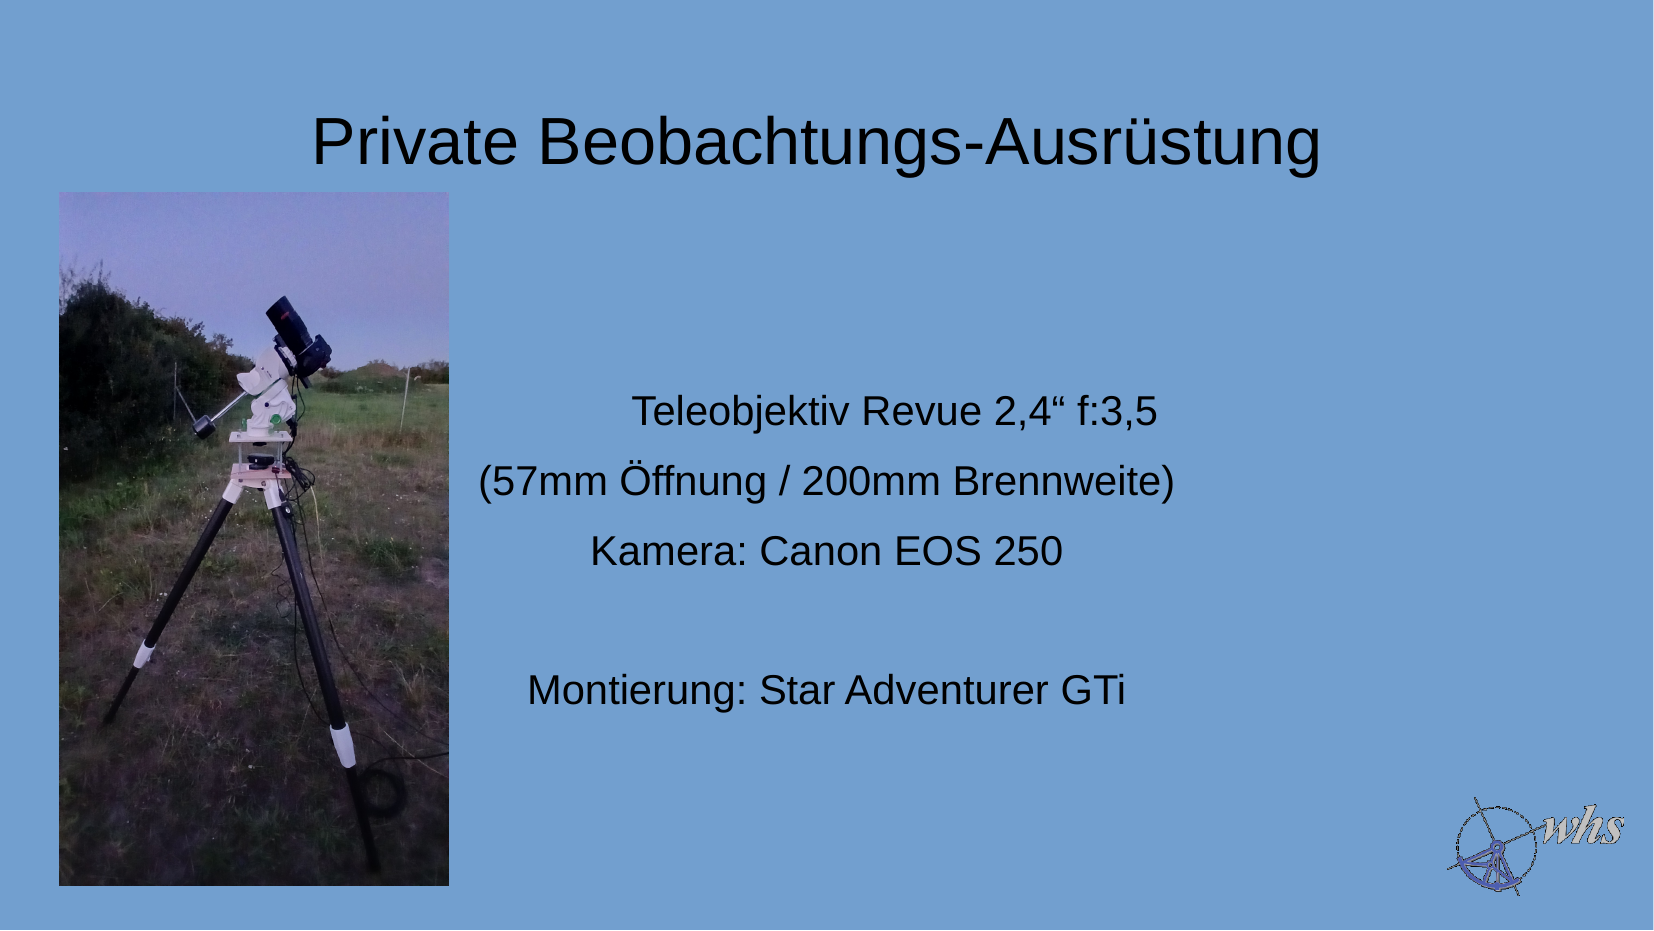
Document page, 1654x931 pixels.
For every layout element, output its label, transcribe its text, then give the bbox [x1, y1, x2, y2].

text_box Private Beobachtungs-Ausrüstung Teleobjektiv Revue 2,4“ f:3,5 (57mm Öffnung / 200mm Brennweite) Kamera: Canon EOS 250 Montierung: Star Adventurer GTi [29, 29, 1625, 923]
picture [59, 192, 449, 886]
picture [1446, 797, 1624, 896]
